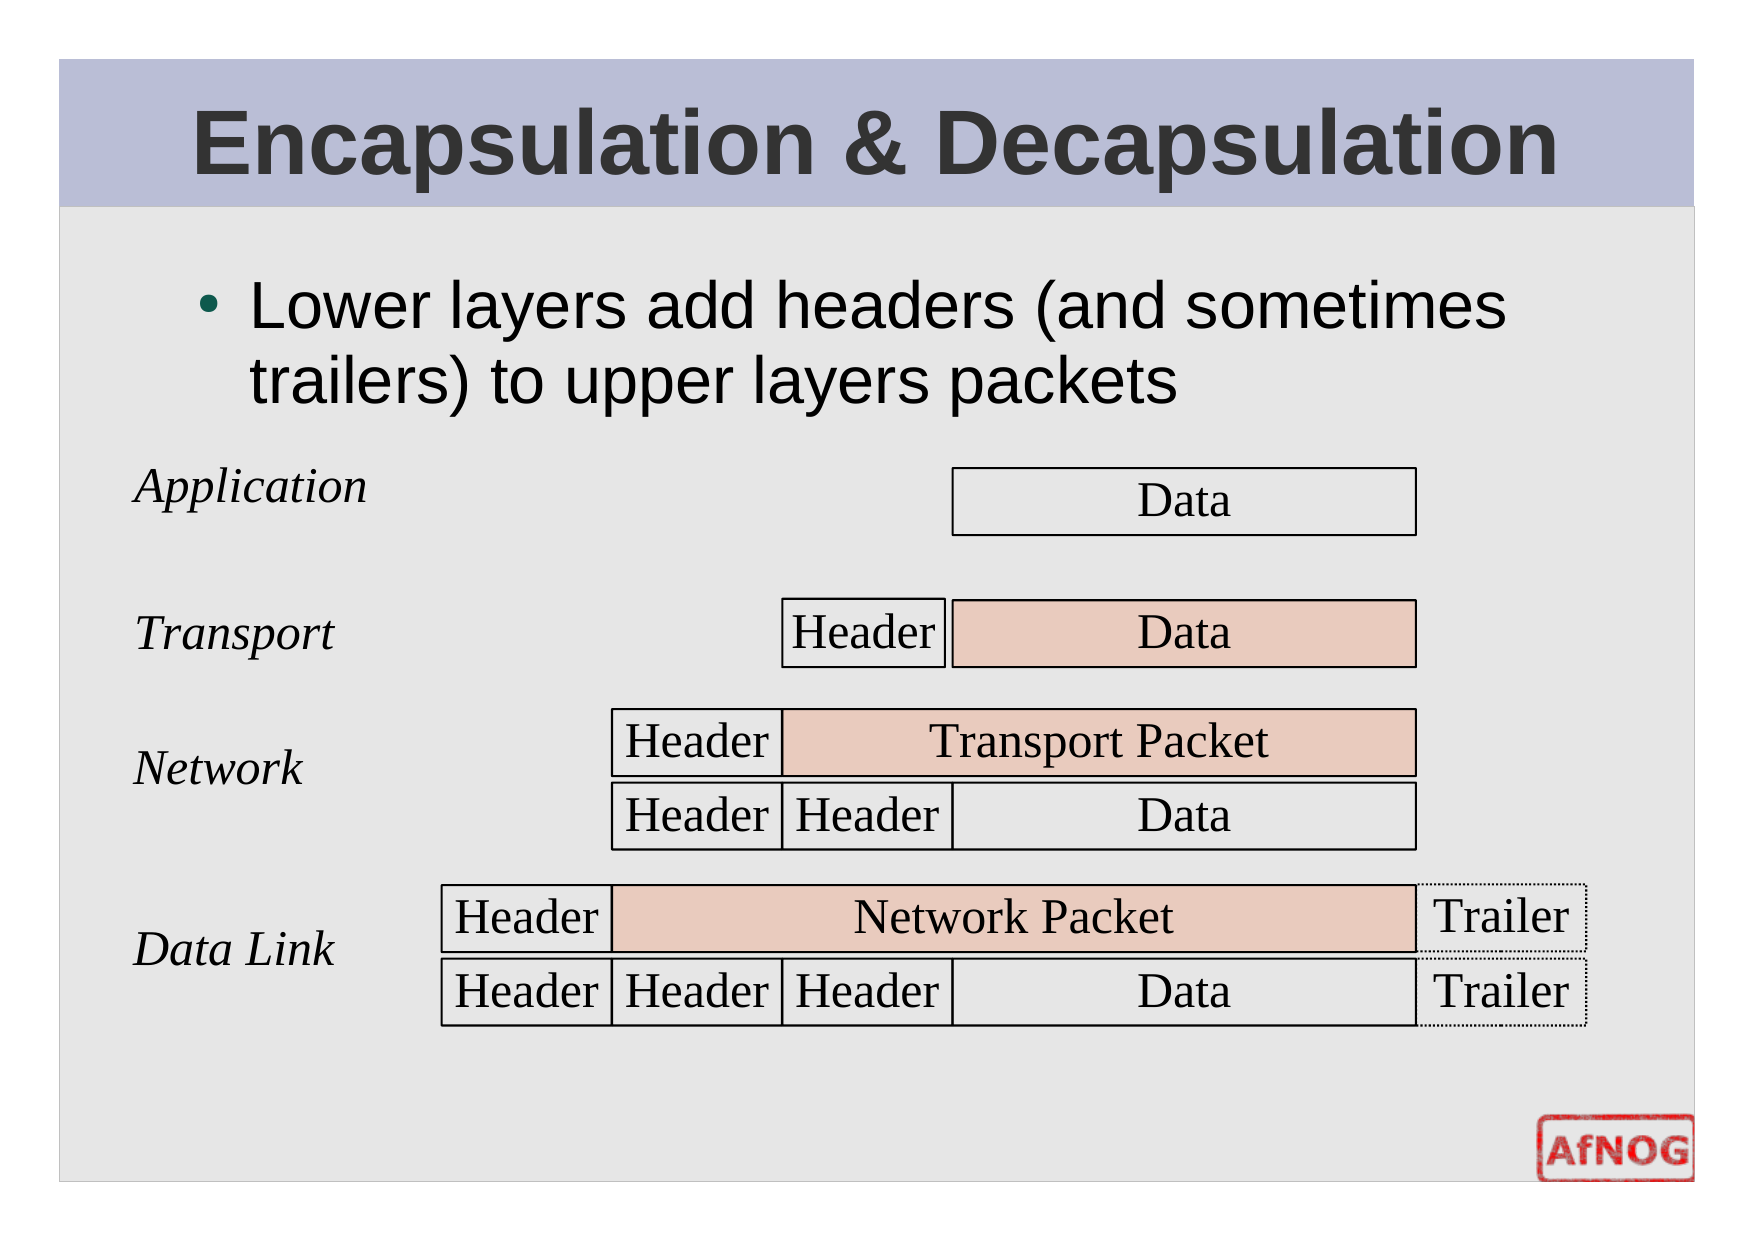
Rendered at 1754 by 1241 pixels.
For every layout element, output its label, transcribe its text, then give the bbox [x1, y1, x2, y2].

text_box Header [441, 949, 612, 1026]
text_box Network [118, 732, 318, 808]
text_box Data [952, 772, 1416, 850]
text_box Data [952, 459, 1416, 536]
text_box Header [612, 949, 783, 1026]
list Lower layers add headers (and sometimes trailers) to upper layers packets [179, 267, 1603, 1001]
text_box Data [952, 590, 1416, 668]
text_box Header [782, 590, 945, 668]
text_box Header [783, 773, 953, 850]
text_box Trailer [1416, 949, 1587, 1026]
text_box Trailer [1416, 875, 1587, 949]
text_box Data [953, 949, 1416, 1026]
text_box Header [441, 876, 612, 949]
text_box Network Packet [612, 876, 1416, 949]
text_box Header [611, 700, 783, 773]
text_box Transport Packet [782, 699, 1416, 773]
text_box Header [611, 773, 783, 850]
text_box Data Link [118, 913, 350, 989]
title Encapsulation & Decapsulation [59, 48, 1695, 237]
text_box Transport [119, 597, 350, 673]
picture [1535, 1112, 1695, 1182]
text_box Application [119, 450, 383, 525]
text_box Header [783, 949, 953, 1026]
